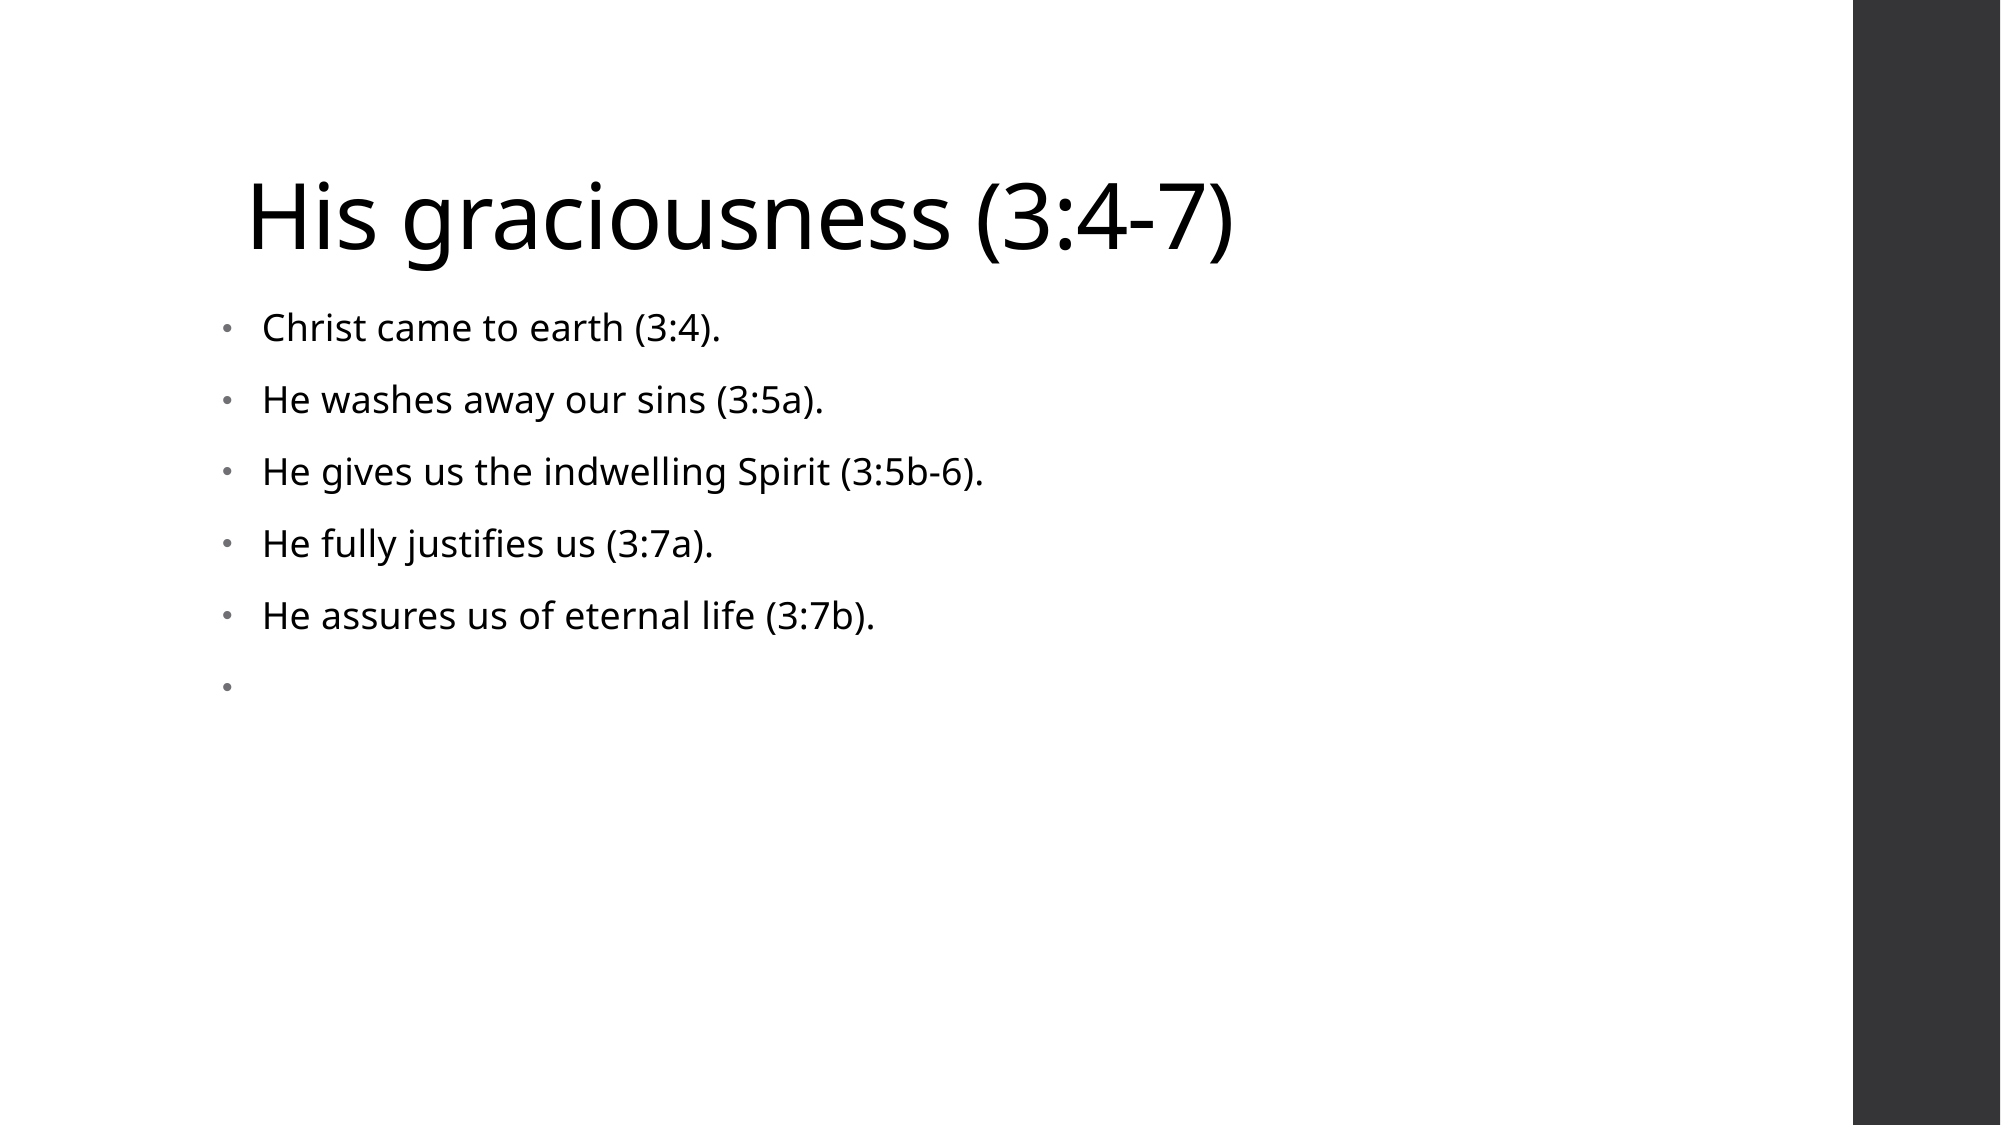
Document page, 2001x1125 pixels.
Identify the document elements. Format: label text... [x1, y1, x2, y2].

title His graciousness (3:4-7) [206, 60, 1797, 278]
list Christ came to earth (3:4). He washes away our sins (3:5a). He gives us the indwelling Spirit (3:5b-6). He fully justifies us (3:7a). He assures us of eternal life (3:7b). [206, 299, 1617, 1014]
